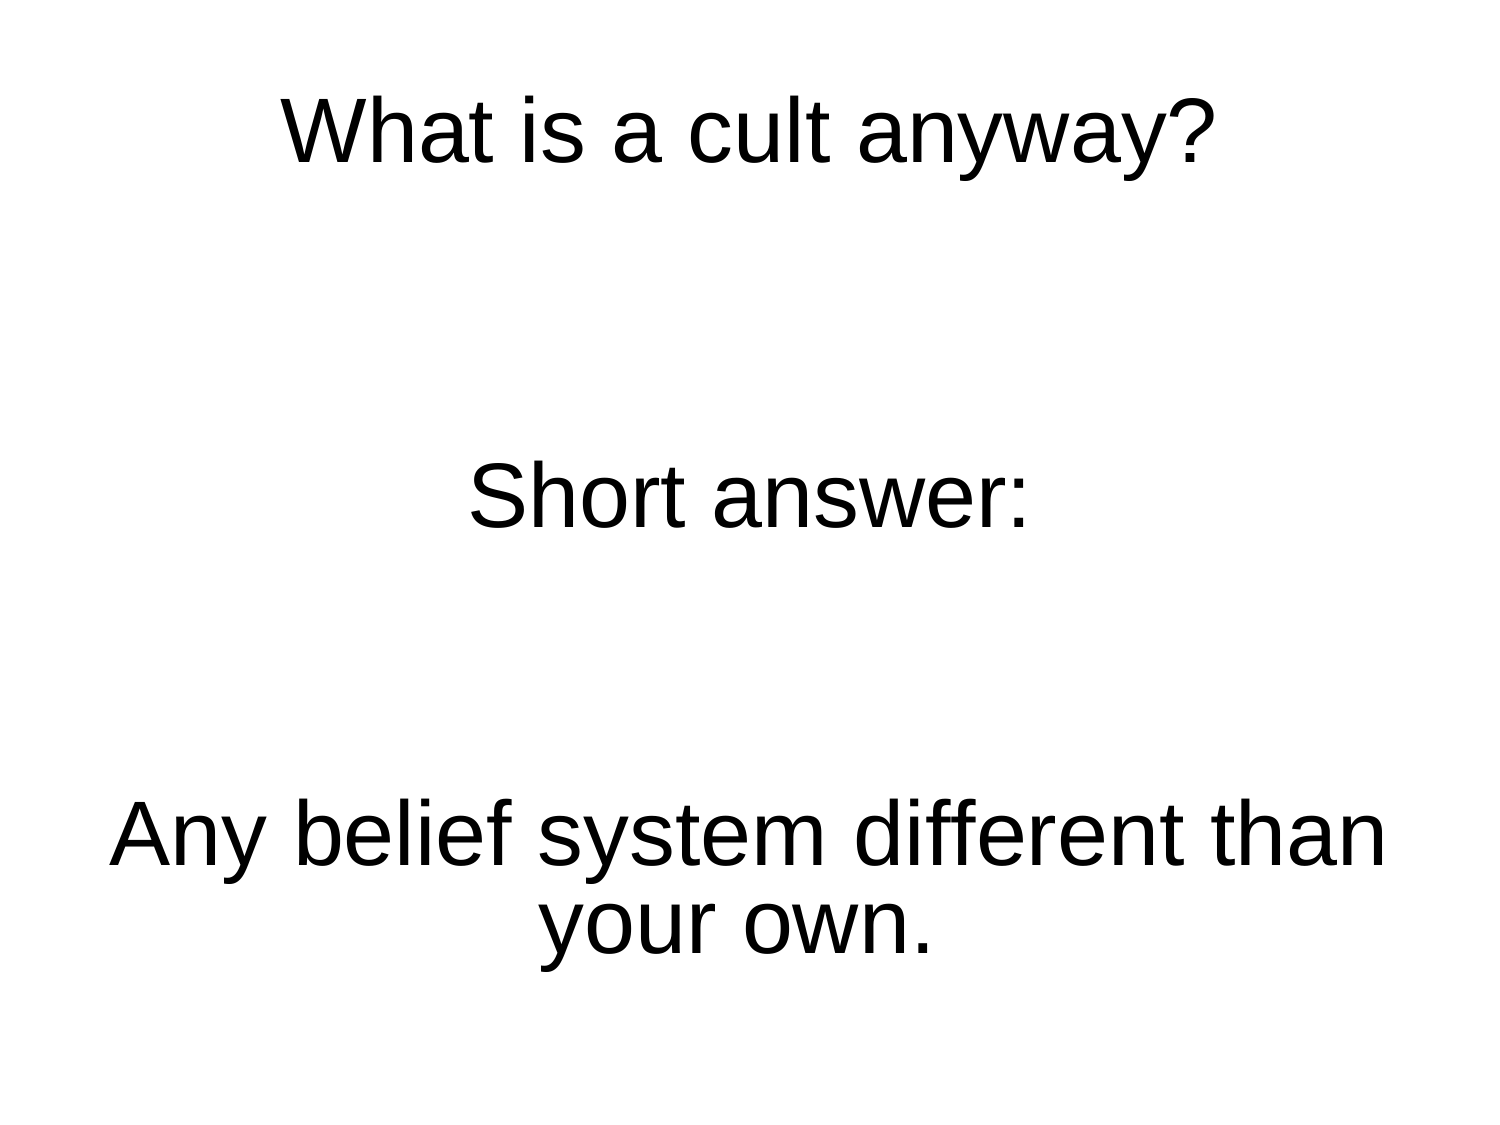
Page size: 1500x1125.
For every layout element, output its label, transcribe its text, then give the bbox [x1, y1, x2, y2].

text_box Short answer: [0, 449, 1500, 642]
text_box What is a cult anyway? [0, 84, 1500, 188]
text_box Any belief system different than your own. [0, 787, 1500, 979]
